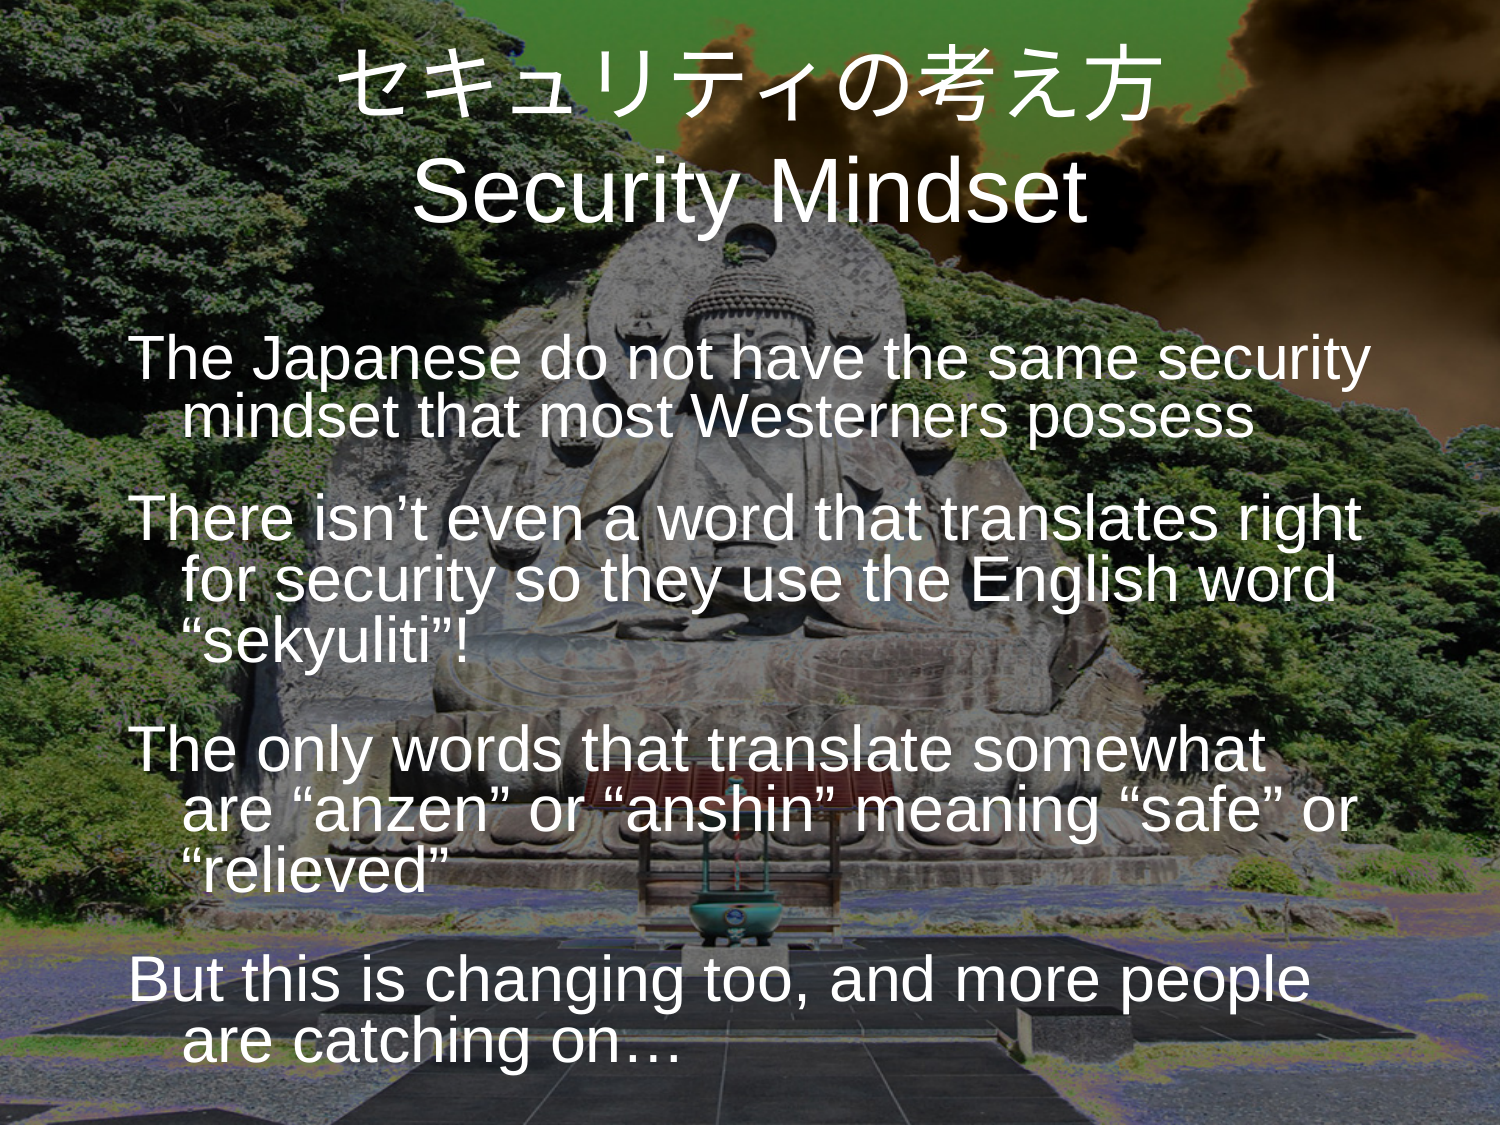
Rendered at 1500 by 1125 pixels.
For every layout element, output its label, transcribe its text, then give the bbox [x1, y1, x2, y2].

list The Japanese do not have the same security mindset that most Westerners possess [112, 324, 1447, 484]
text_box The only words that translate somewhat are “anzen” or “anshin” meaning “safe” or “relieved” [112, 714, 1388, 922]
title セキュリティの考え方 [112, 0, 1388, 176]
text_box But this is changing too, and more people are catching on… [112, 945, 1388, 1122]
picture [0, 0, 1500, 1125]
title Security Mindset [112, 176, 1388, 288]
text_box There isn’t even a word that translates right for security so they use the English word “sekyuliti”! [112, 484, 1447, 697]
